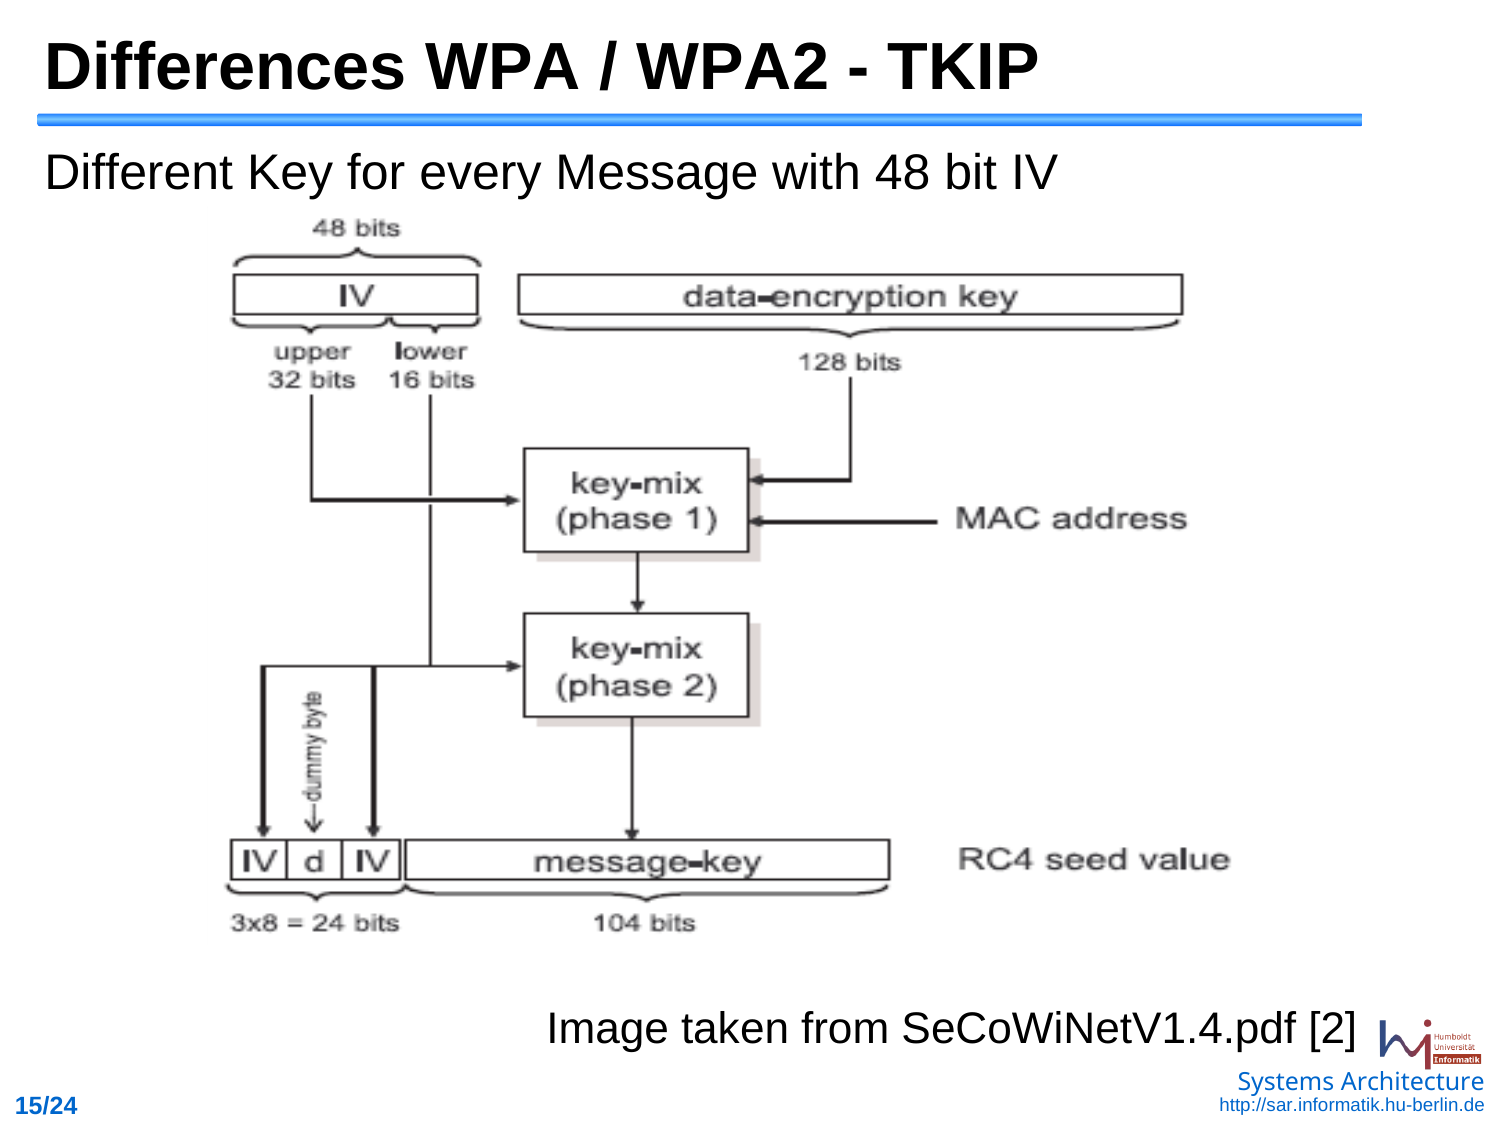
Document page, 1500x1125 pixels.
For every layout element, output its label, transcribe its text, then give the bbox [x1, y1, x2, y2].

picture [206, 206, 1270, 945]
text_box Image taken from SeCoWiNetV1.4.pdf [2] [546, 1003, 1359, 1054]
title Differences WPA / WPA2 - TKIP [29, 20, 1500, 114]
picture [1376, 1059, 1483, 1071]
list Different Key for every Message with 48 bit IV [29, 137, 1500, 1059]
